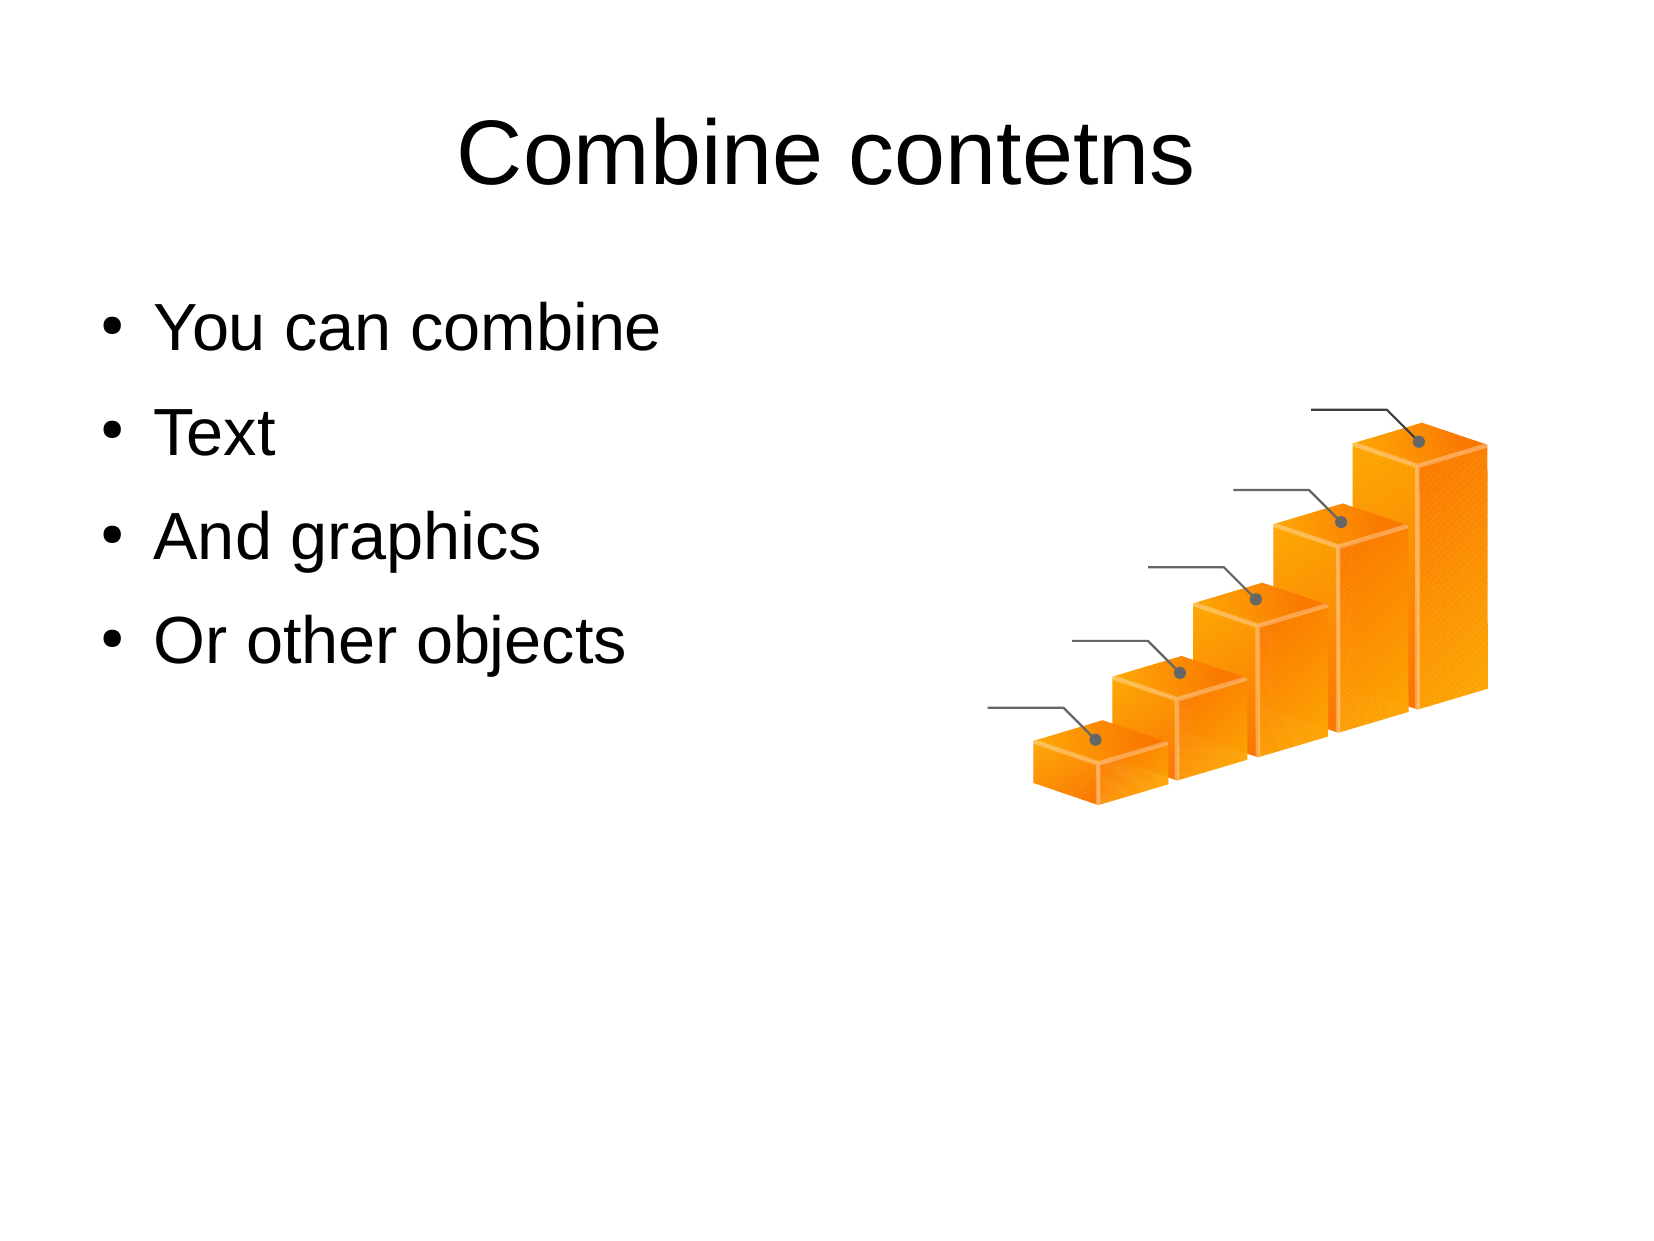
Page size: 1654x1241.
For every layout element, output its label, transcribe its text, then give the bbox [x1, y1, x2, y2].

title Combine contetns [82, 49, 1571, 257]
list You can combine Text And graphics Or other objects [82, 290, 809, 1010]
picture [980, 380, 1517, 827]
